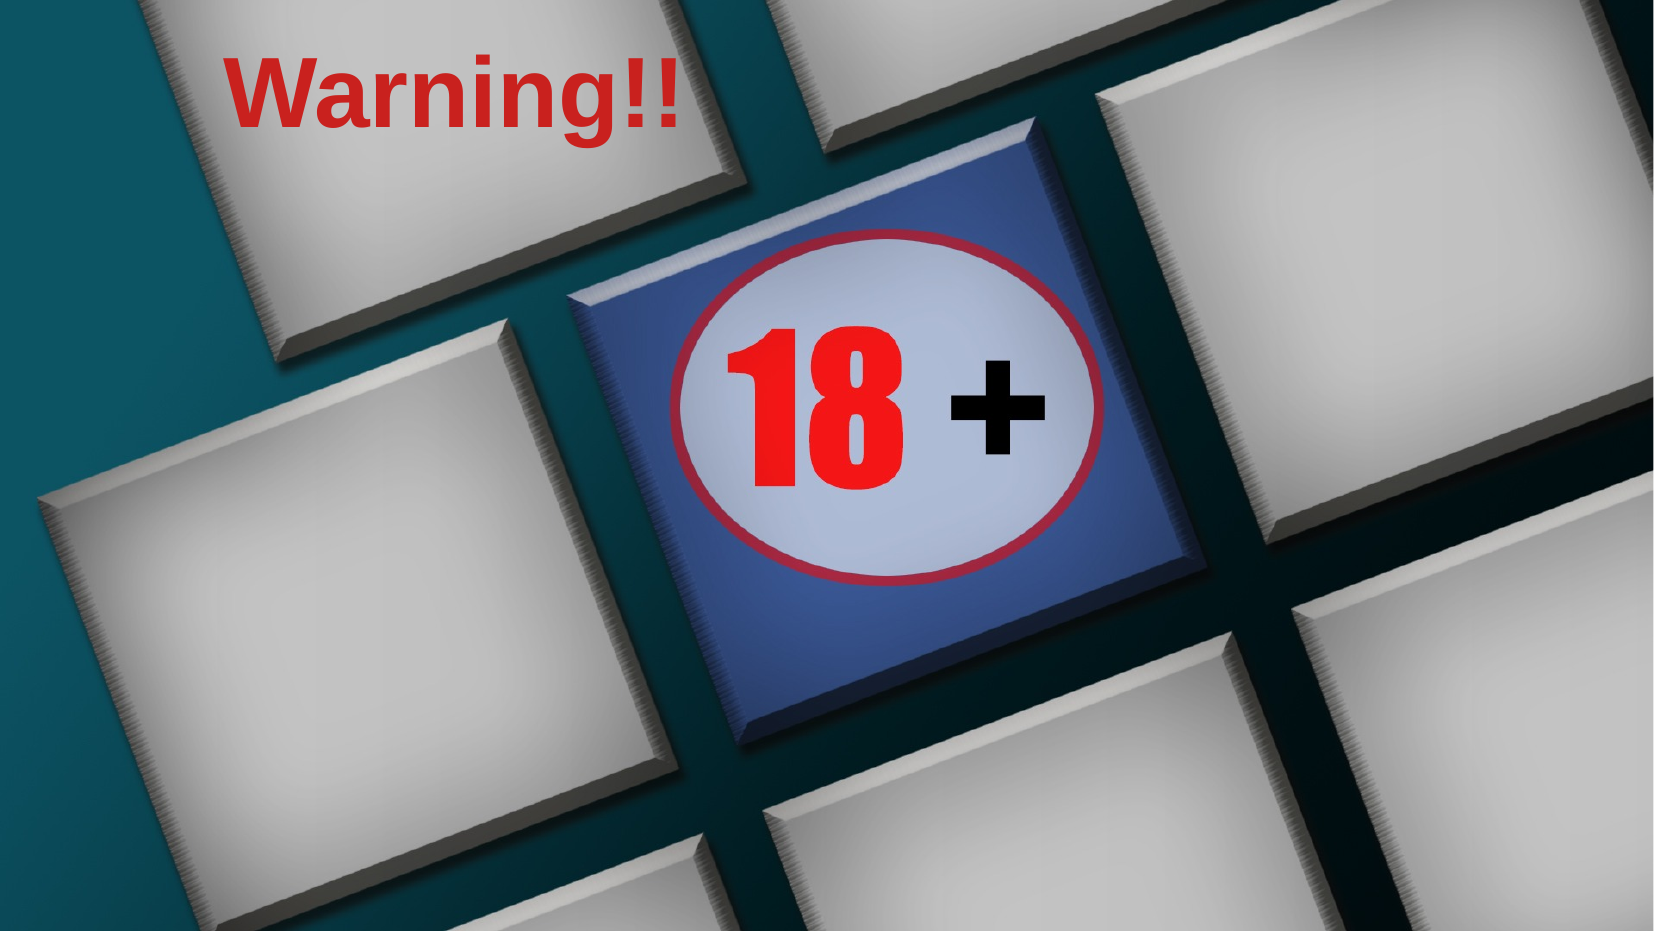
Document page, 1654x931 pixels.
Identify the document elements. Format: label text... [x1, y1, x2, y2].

picture [0, 0, 1654, 931]
title Warning!! [141, 37, 768, 193]
